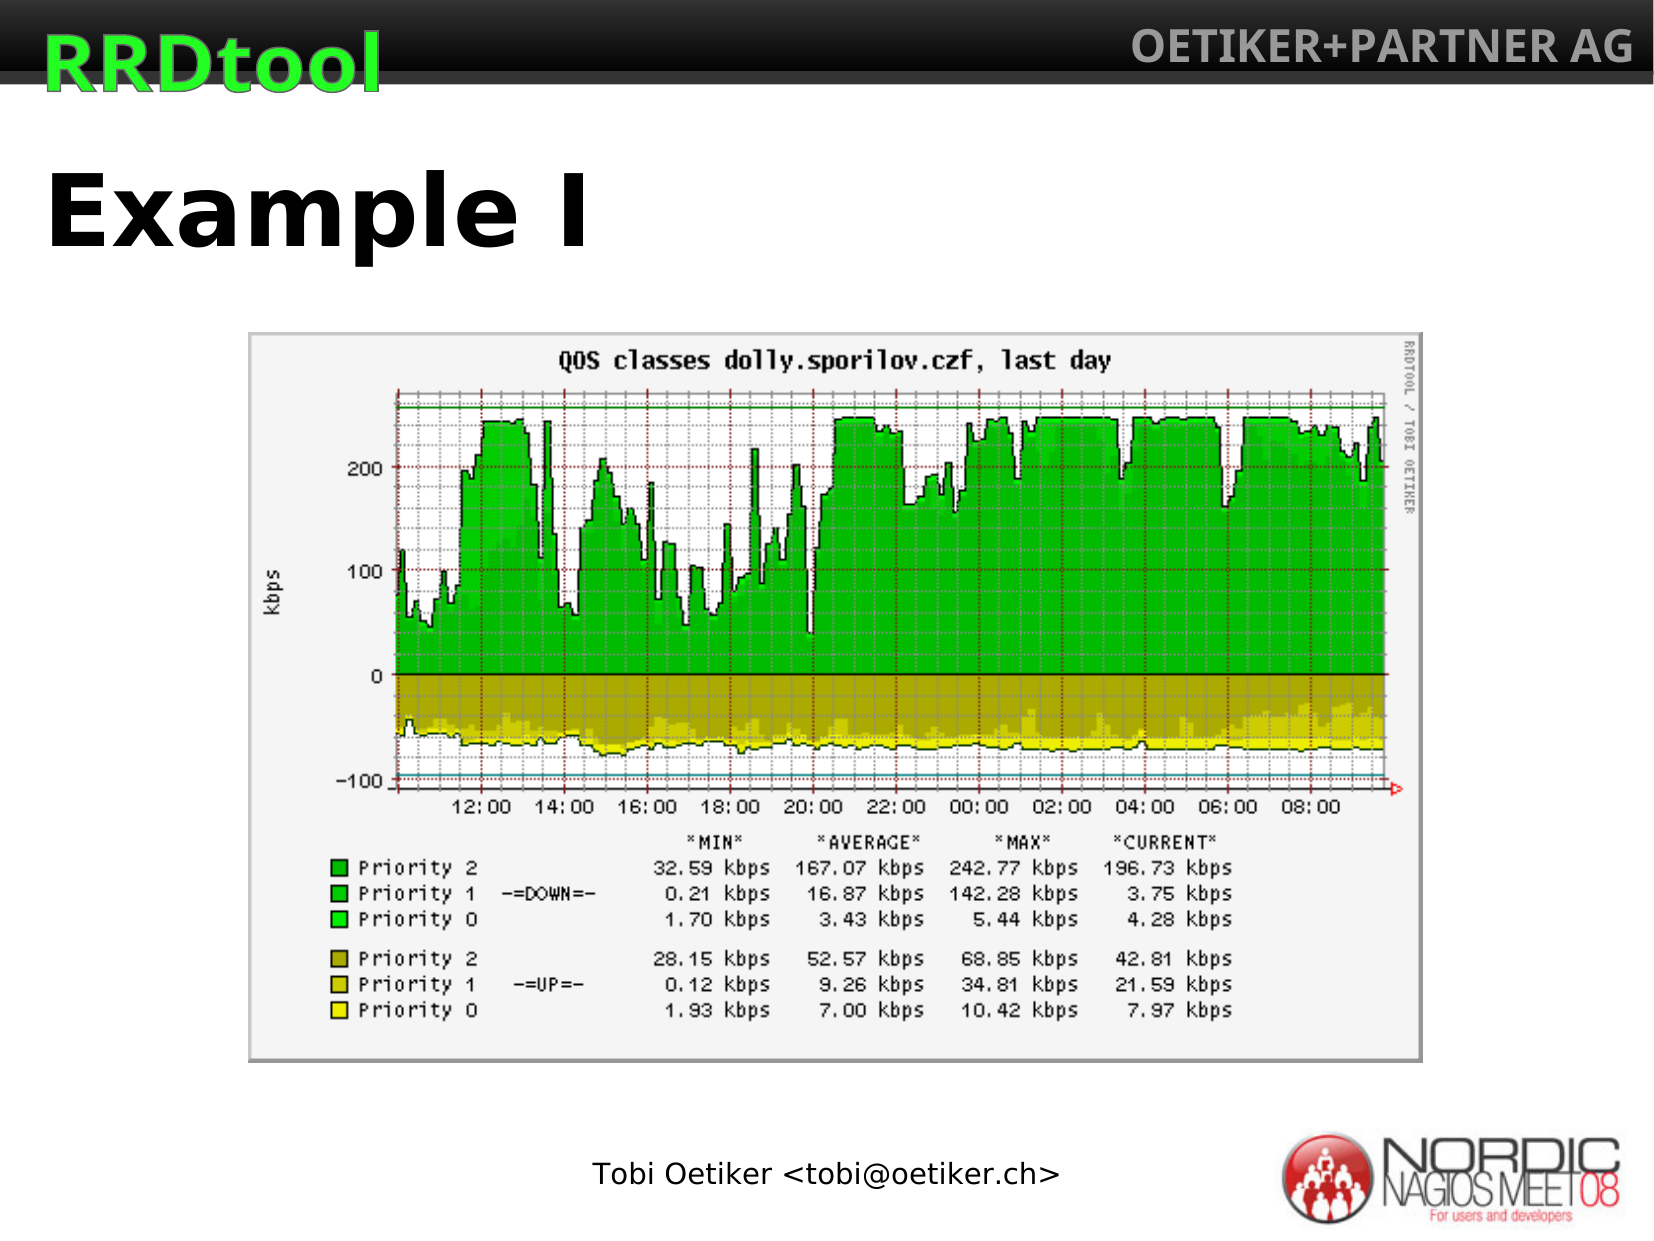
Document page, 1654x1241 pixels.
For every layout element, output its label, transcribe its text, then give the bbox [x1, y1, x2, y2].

picture [248, 332, 1423, 1063]
title Example I [43, 137, 1582, 287]
picture [1262, 1116, 1654, 1241]
